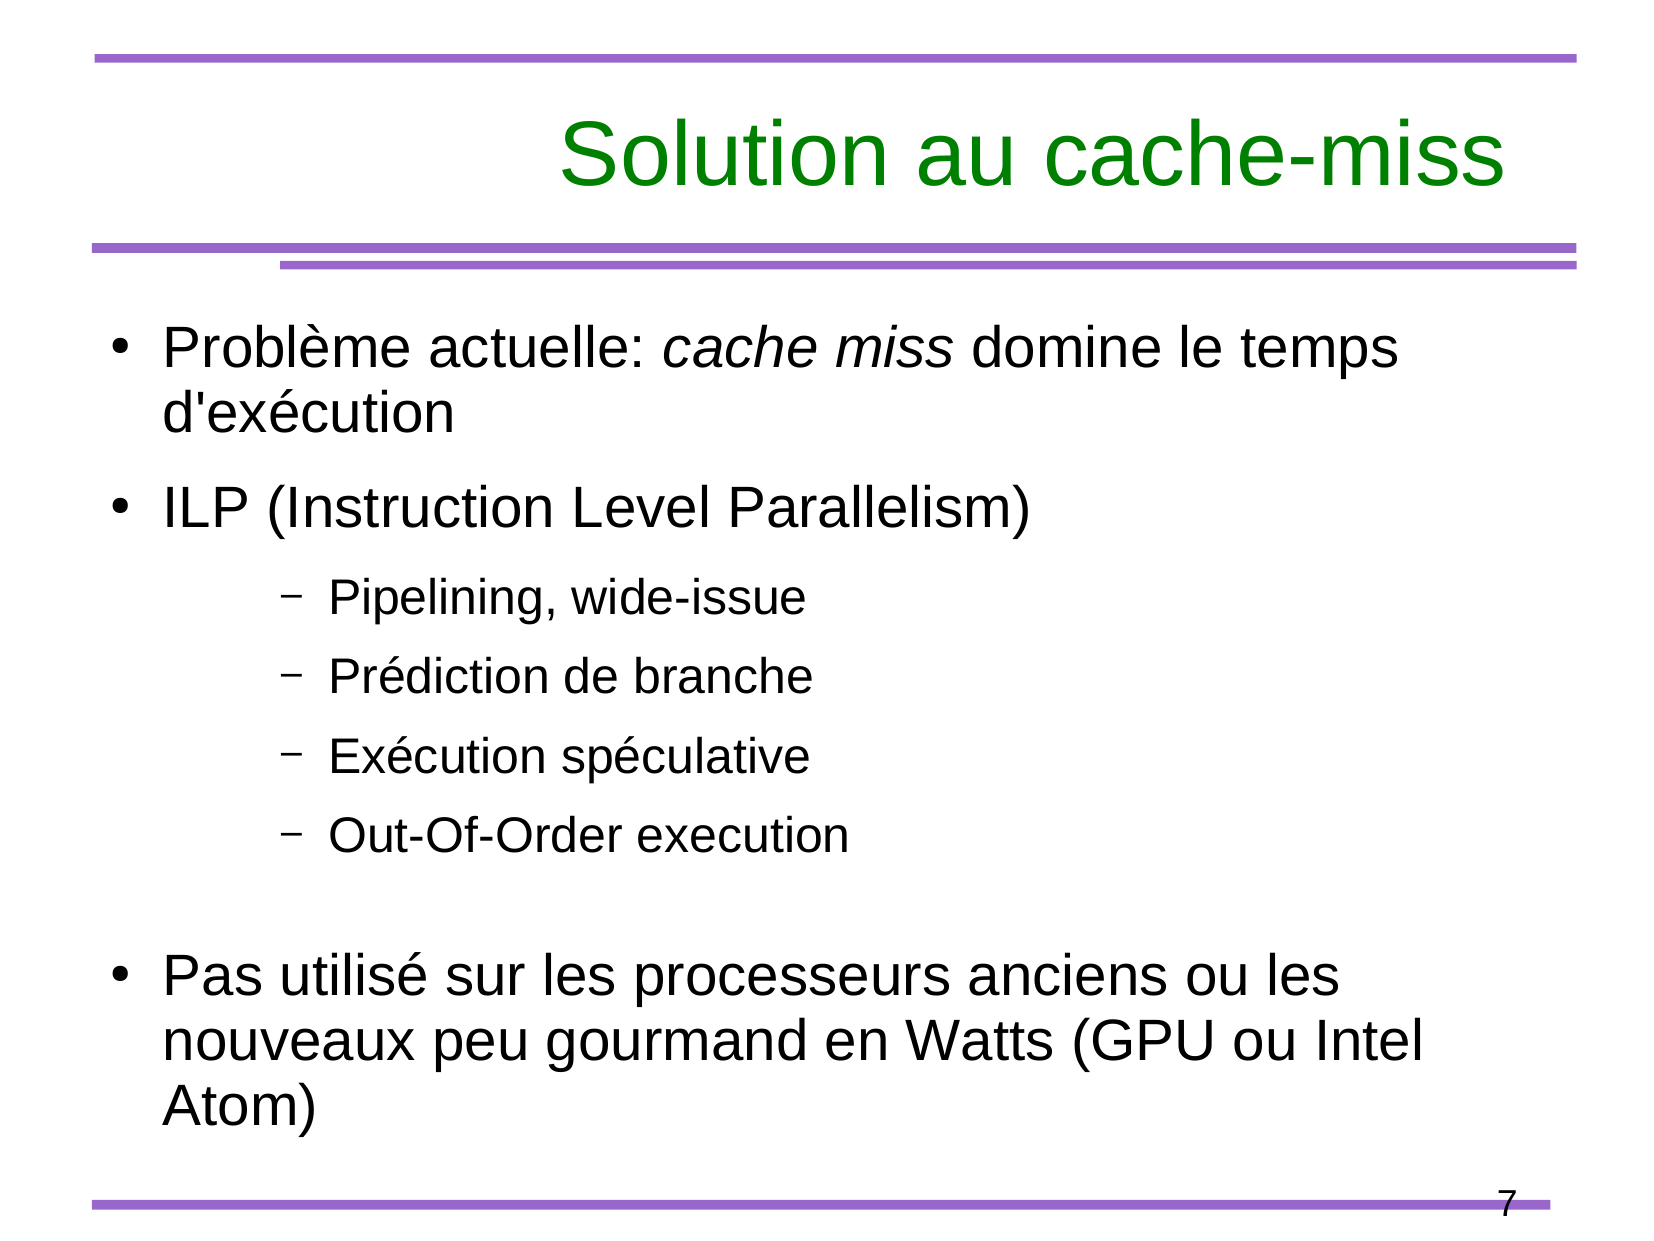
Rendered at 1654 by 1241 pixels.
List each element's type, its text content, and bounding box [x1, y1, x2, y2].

title Solution au cache-miss [121, 49, 1534, 257]
list Problème actuelle: cache miss domine le temps d'exécution ILP (Instruction Level Parallelism) Pipelining, wide-issue Prédiction de branche Exécution spéculative Out-Of-Order execution Pas utilisé sur les processeurs anciens ou les nouveaux peu gourmand en Watts (GPU ou Intel Atom) [92, 315, 1563, 1138]
